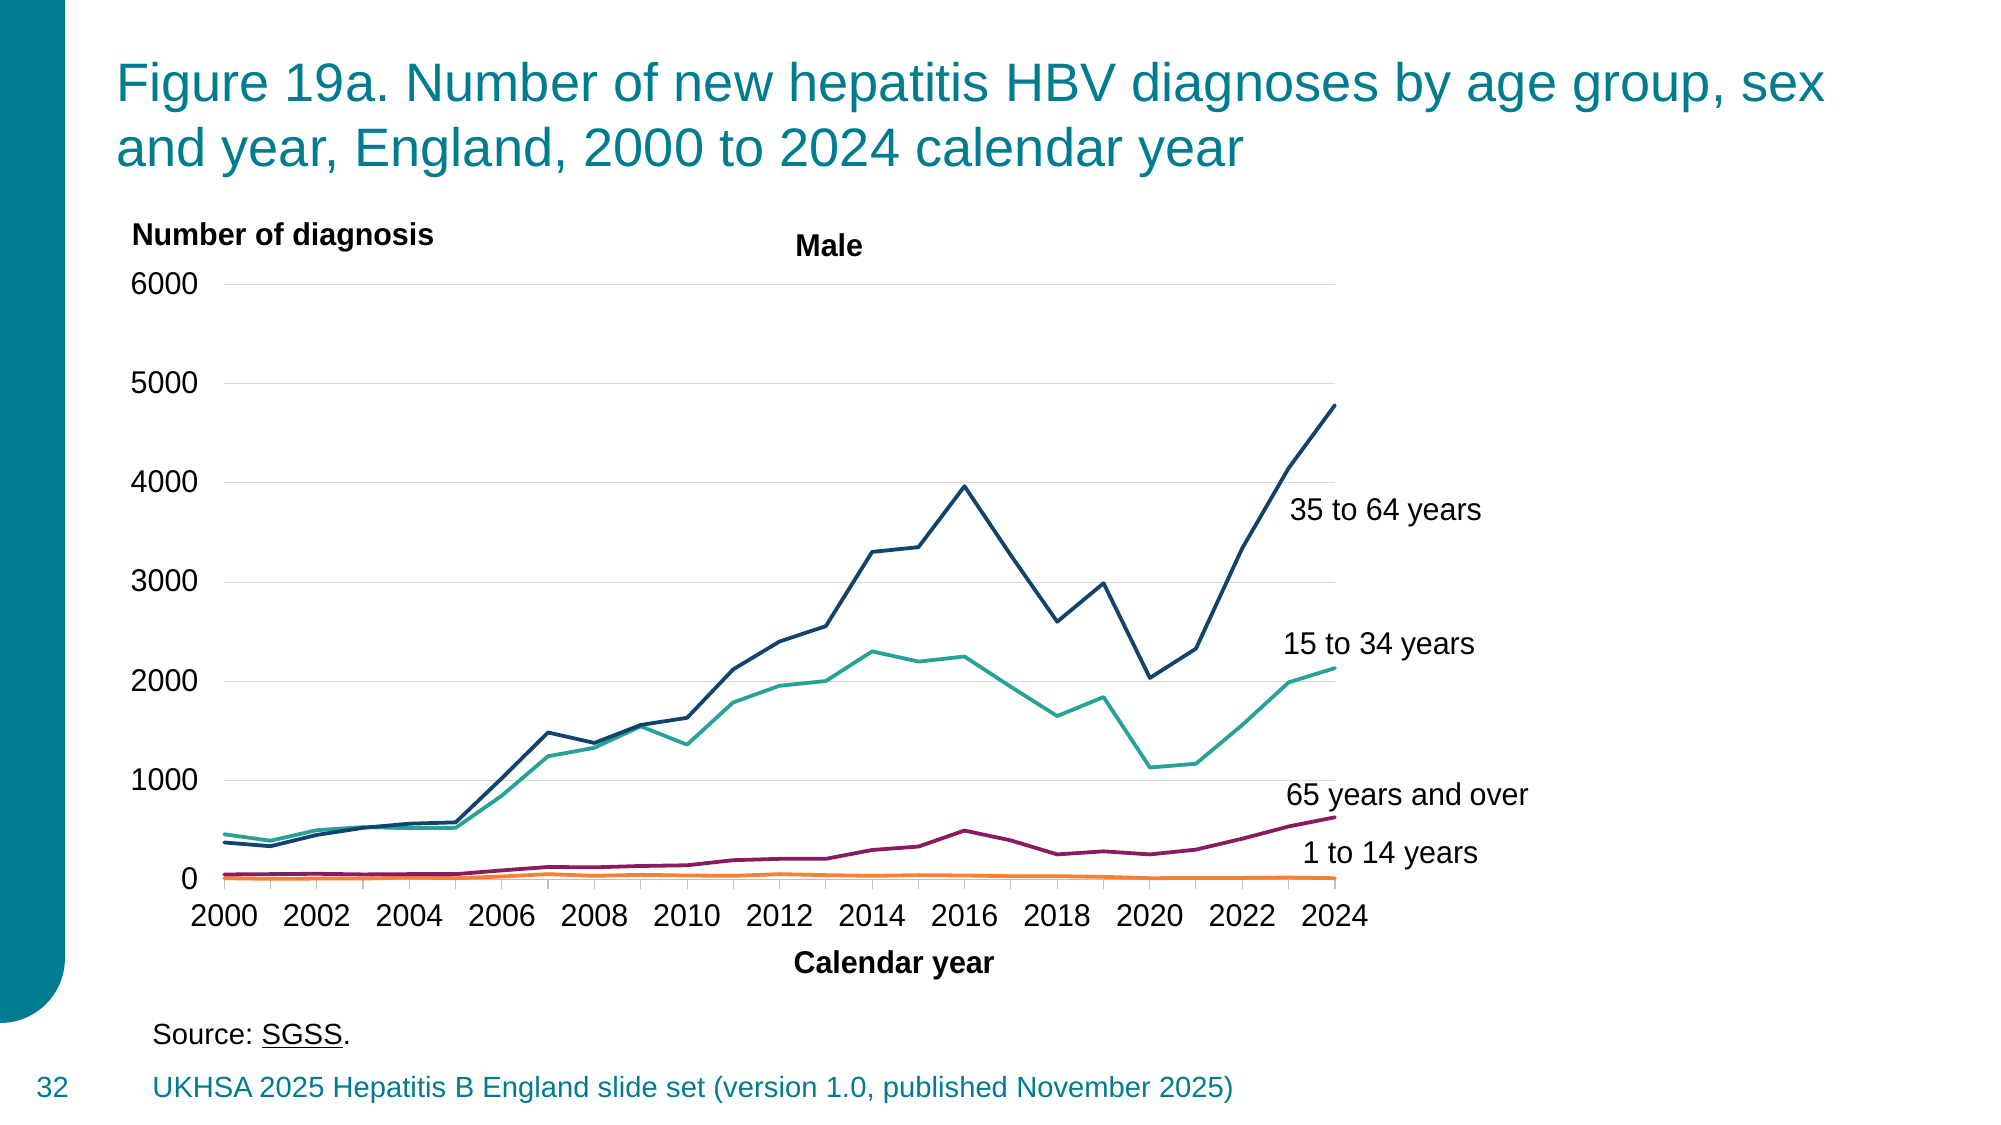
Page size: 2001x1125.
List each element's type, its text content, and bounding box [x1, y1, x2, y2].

text_box Source: SGSS. [137, 1008, 578, 1056]
picture [125, 201, 1530, 997]
text_box [21, 1056, 120, 1117]
title Figure 19a. Number of new hepatitis HBV diagnoses by age group, sex and year, England, 2000 to 2024 calendar year [101, 10, 1926, 179]
text_box UKHSA 2025 Hepatitis B England slide set (version 1.0, published November 2025) [137, 1056, 1780, 1116]
